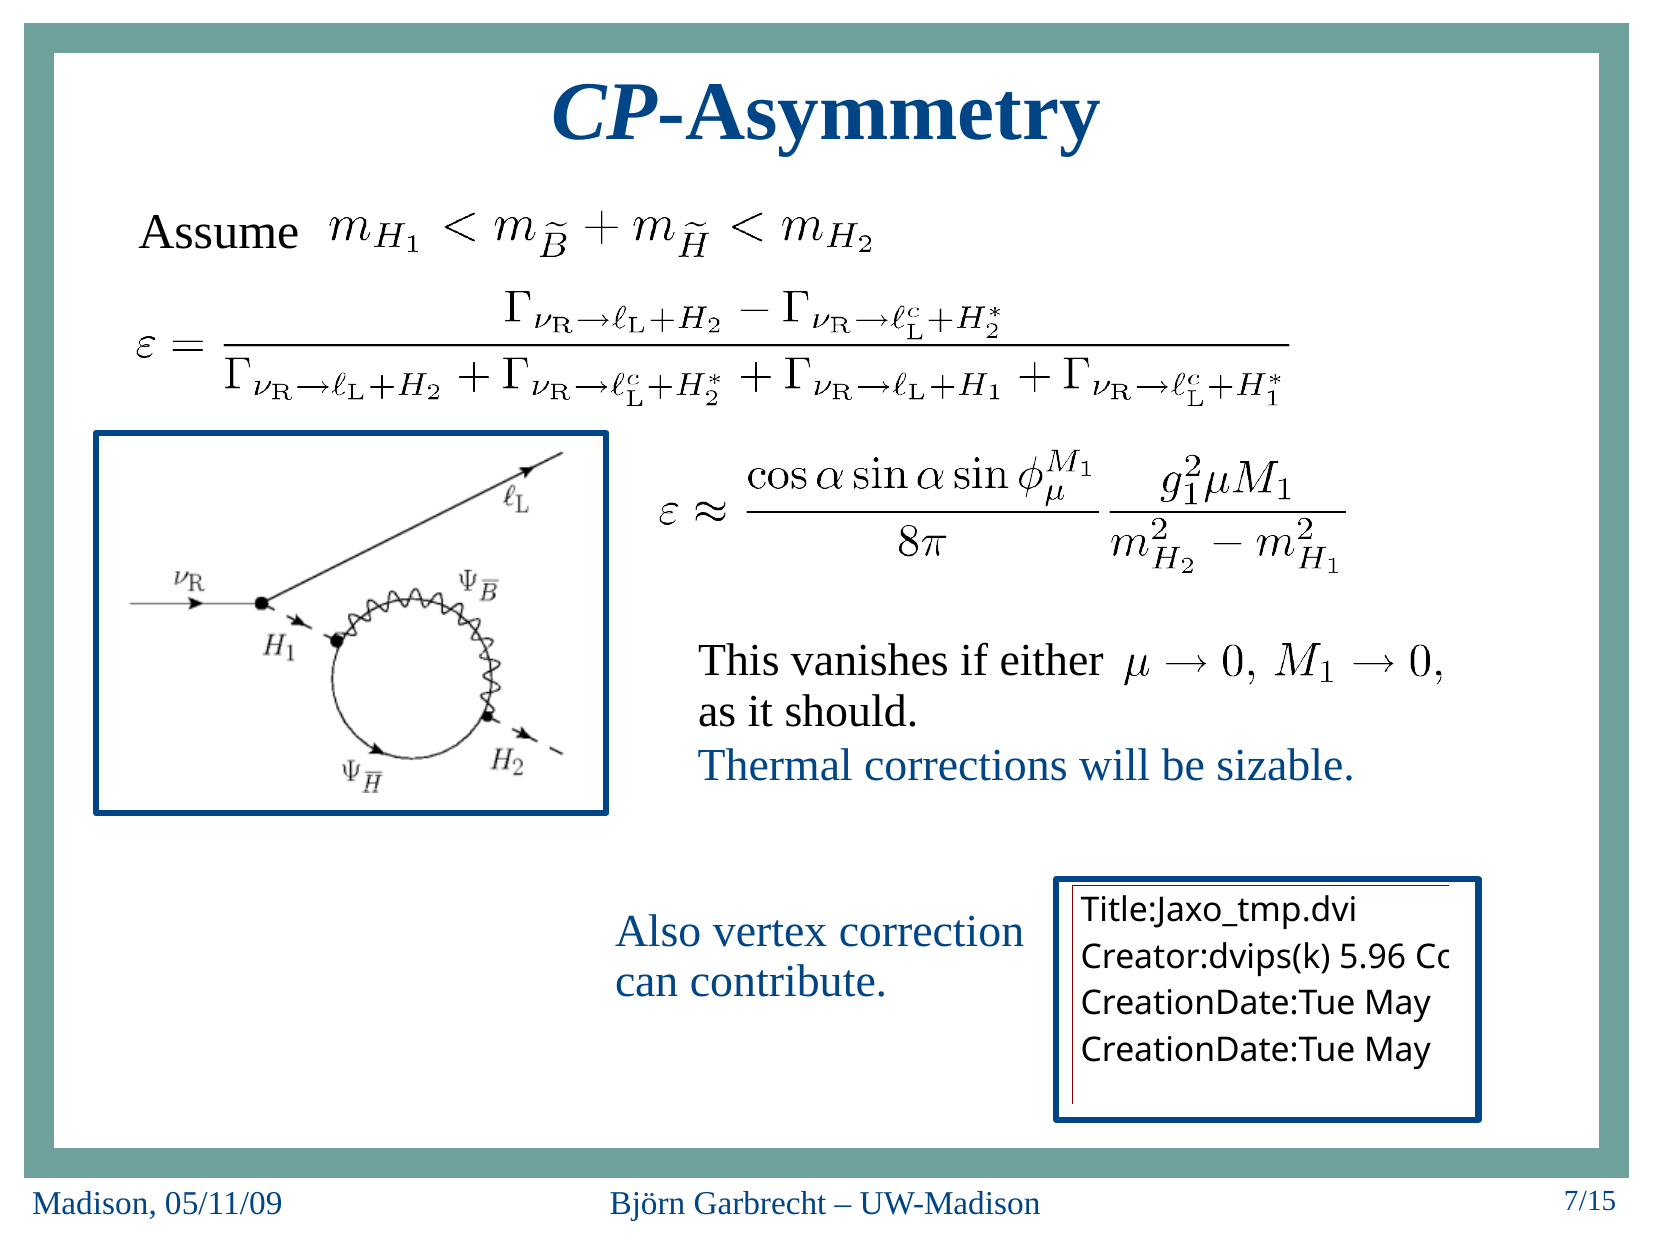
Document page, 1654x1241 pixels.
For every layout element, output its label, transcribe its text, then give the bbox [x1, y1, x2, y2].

text_box [1056, 879, 1479, 1120]
picture [324, 206, 880, 262]
picture [1115, 639, 1450, 691]
text_box Also vertex correction can contribute. [600, 897, 1040, 1015]
picture [1069, 883, 1449, 1104]
picture [120, 448, 571, 793]
picture [132, 285, 1293, 409]
text_box This vanishes if either as it should. [683, 627, 1119, 732]
picture [655, 447, 1352, 576]
text_box Thermal corrections will be sizable. [682, 732, 1370, 799]
title CP-Asymmetry [82, 15, 1571, 208]
text_box Assume [123, 196, 314, 267]
text_box [95, 432, 607, 813]
